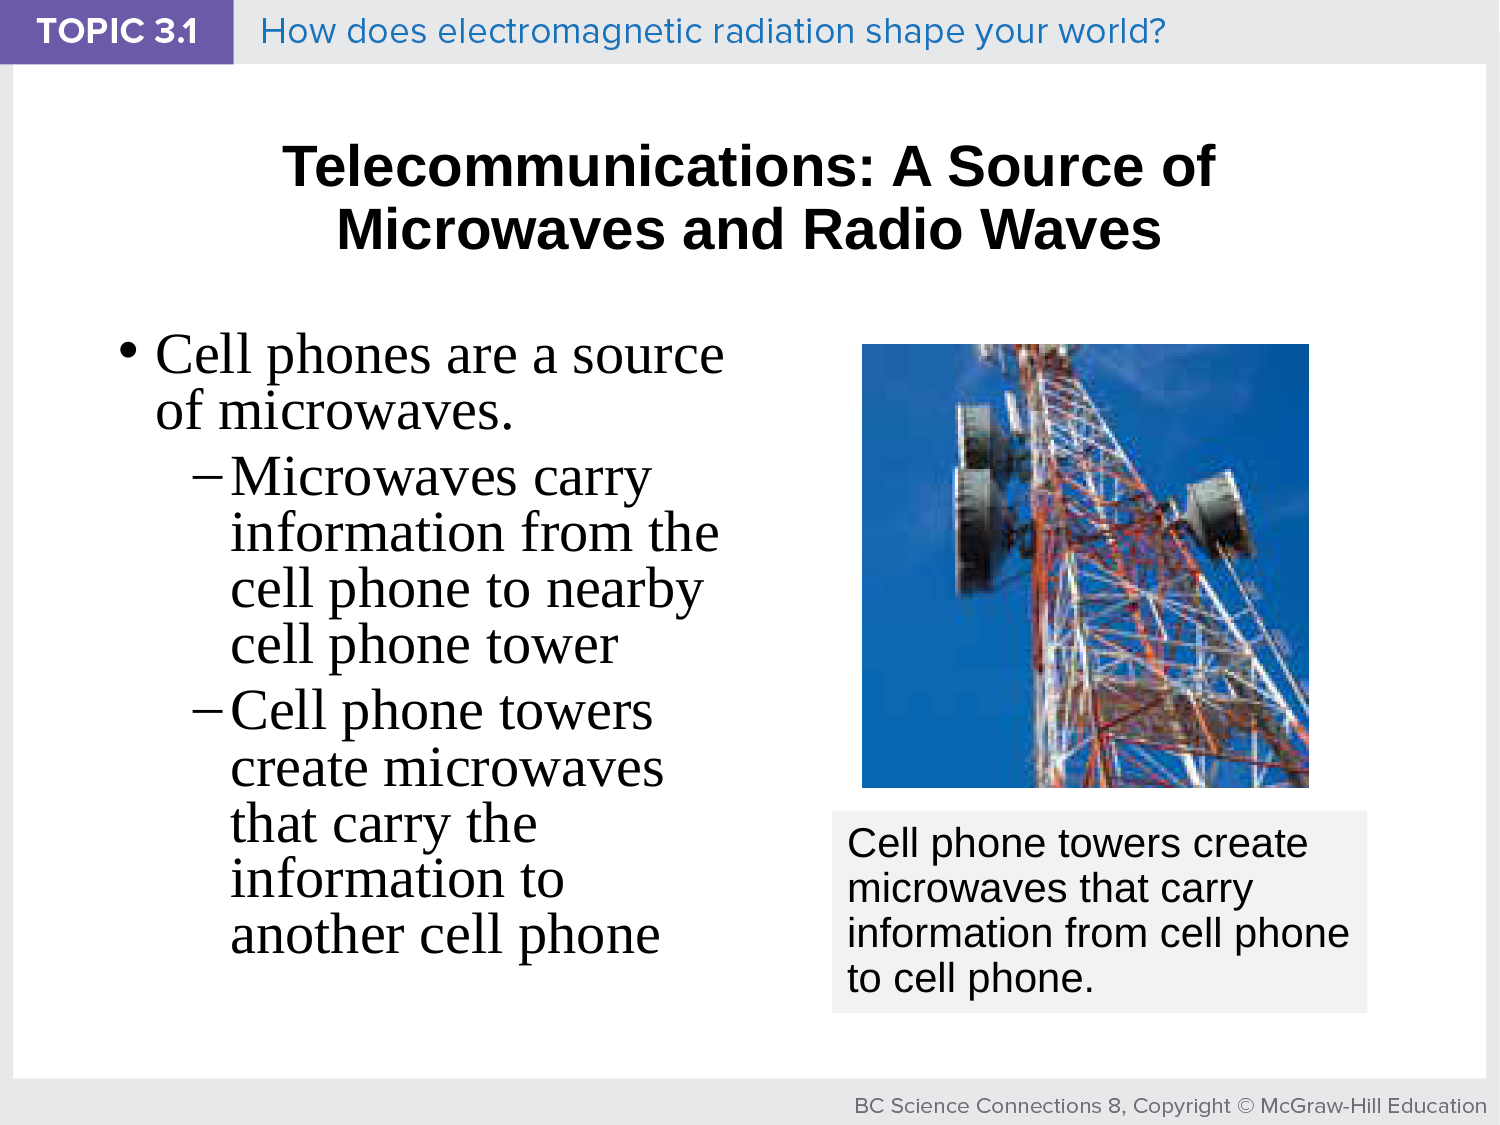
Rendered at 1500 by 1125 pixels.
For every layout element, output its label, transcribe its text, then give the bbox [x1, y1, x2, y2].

list Cell phone towers create microwaves that carry information from cell phone to cell phone. [832, 810, 1368, 1014]
list Cell phones are a source of microwaves. Microwaves carry information from the cell phone to nearby cell phone tower Cell phone towers create microwaves that carry the information to another cell phone [103, 321, 741, 1014]
picture [0, 0, 1500, 1082]
title Telecommunications: A Source of Microwaves and Radio Waves [103, 76, 1397, 322]
